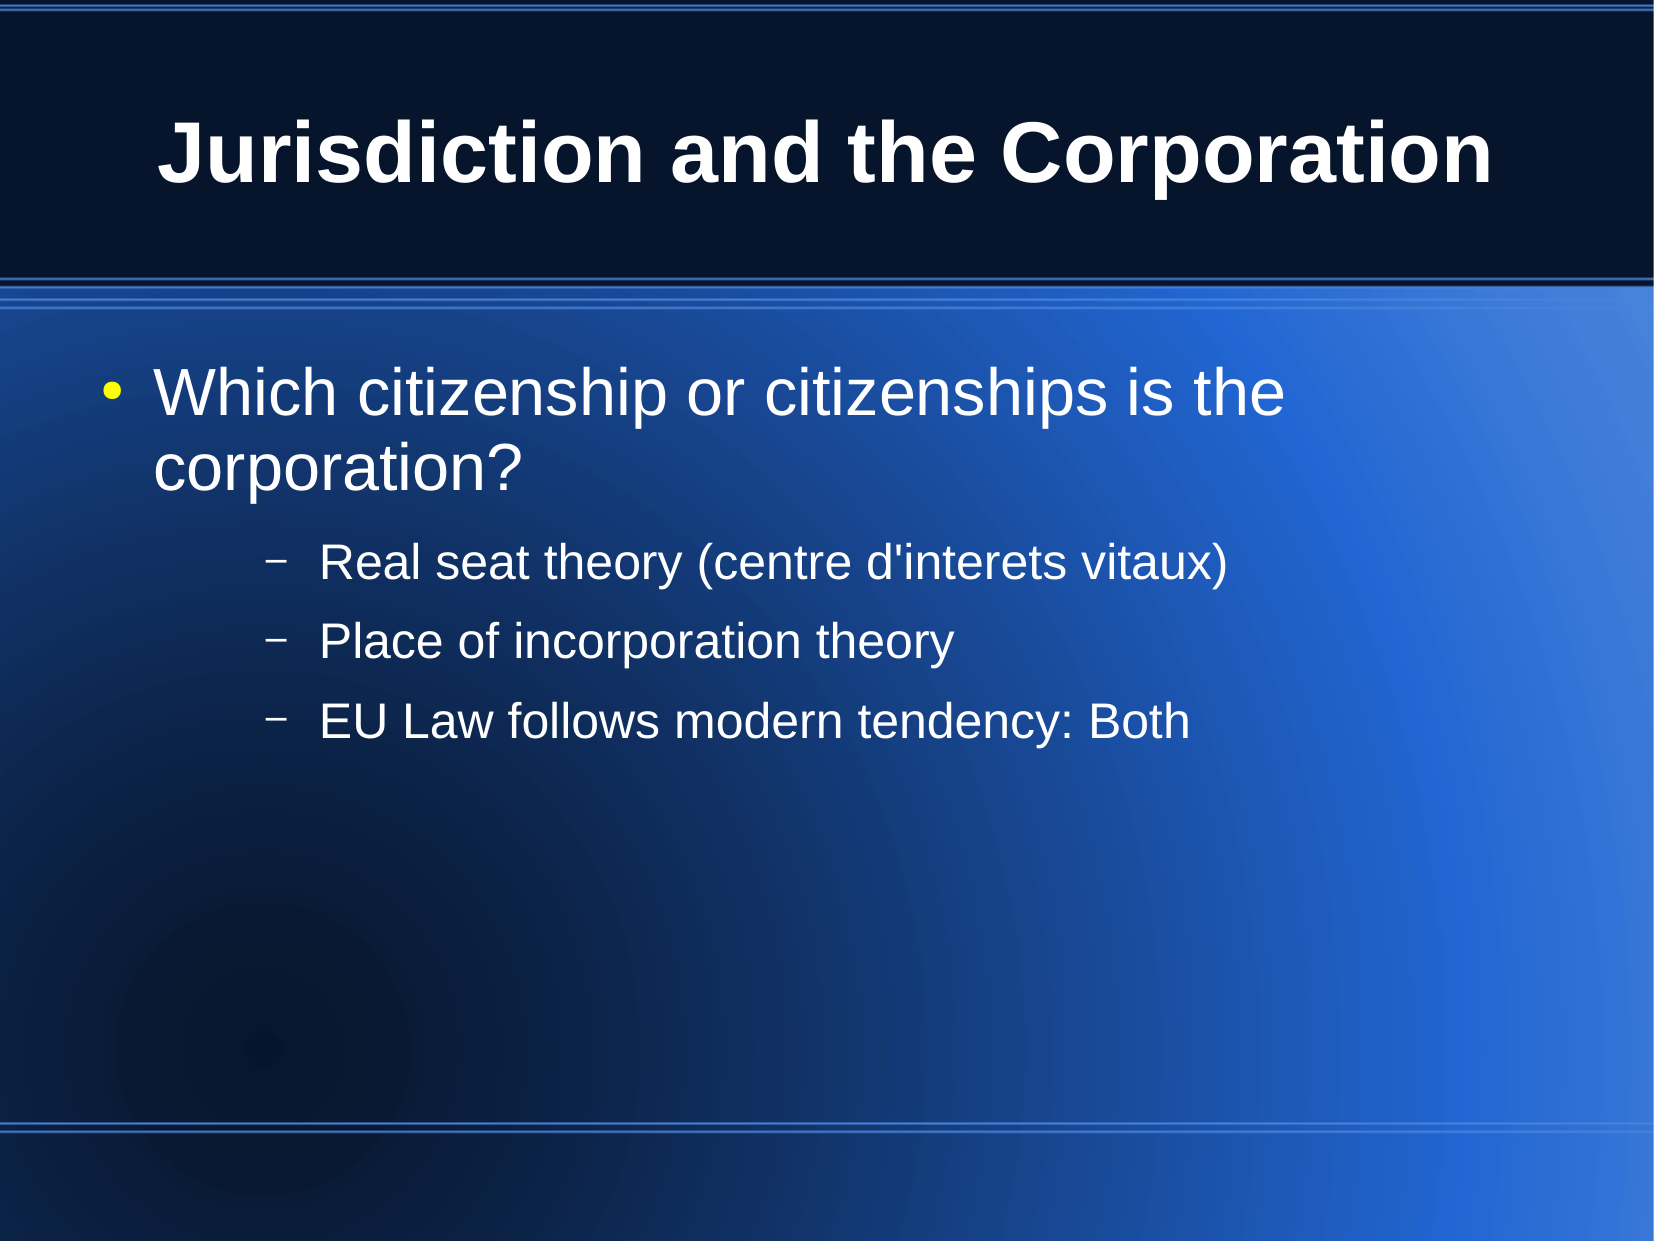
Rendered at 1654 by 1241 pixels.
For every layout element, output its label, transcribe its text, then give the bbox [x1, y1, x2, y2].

list Which citizenship or citizenships is the corporation? Real seat theory (centre d'interets vitaux) Place of incorporation theory EU Law follows modern tendency: Both [82, 355, 1571, 1058]
title Jurisdiction and the Corporation [82, 49, 1571, 257]
picture [0, 0, 1654, 1241]
